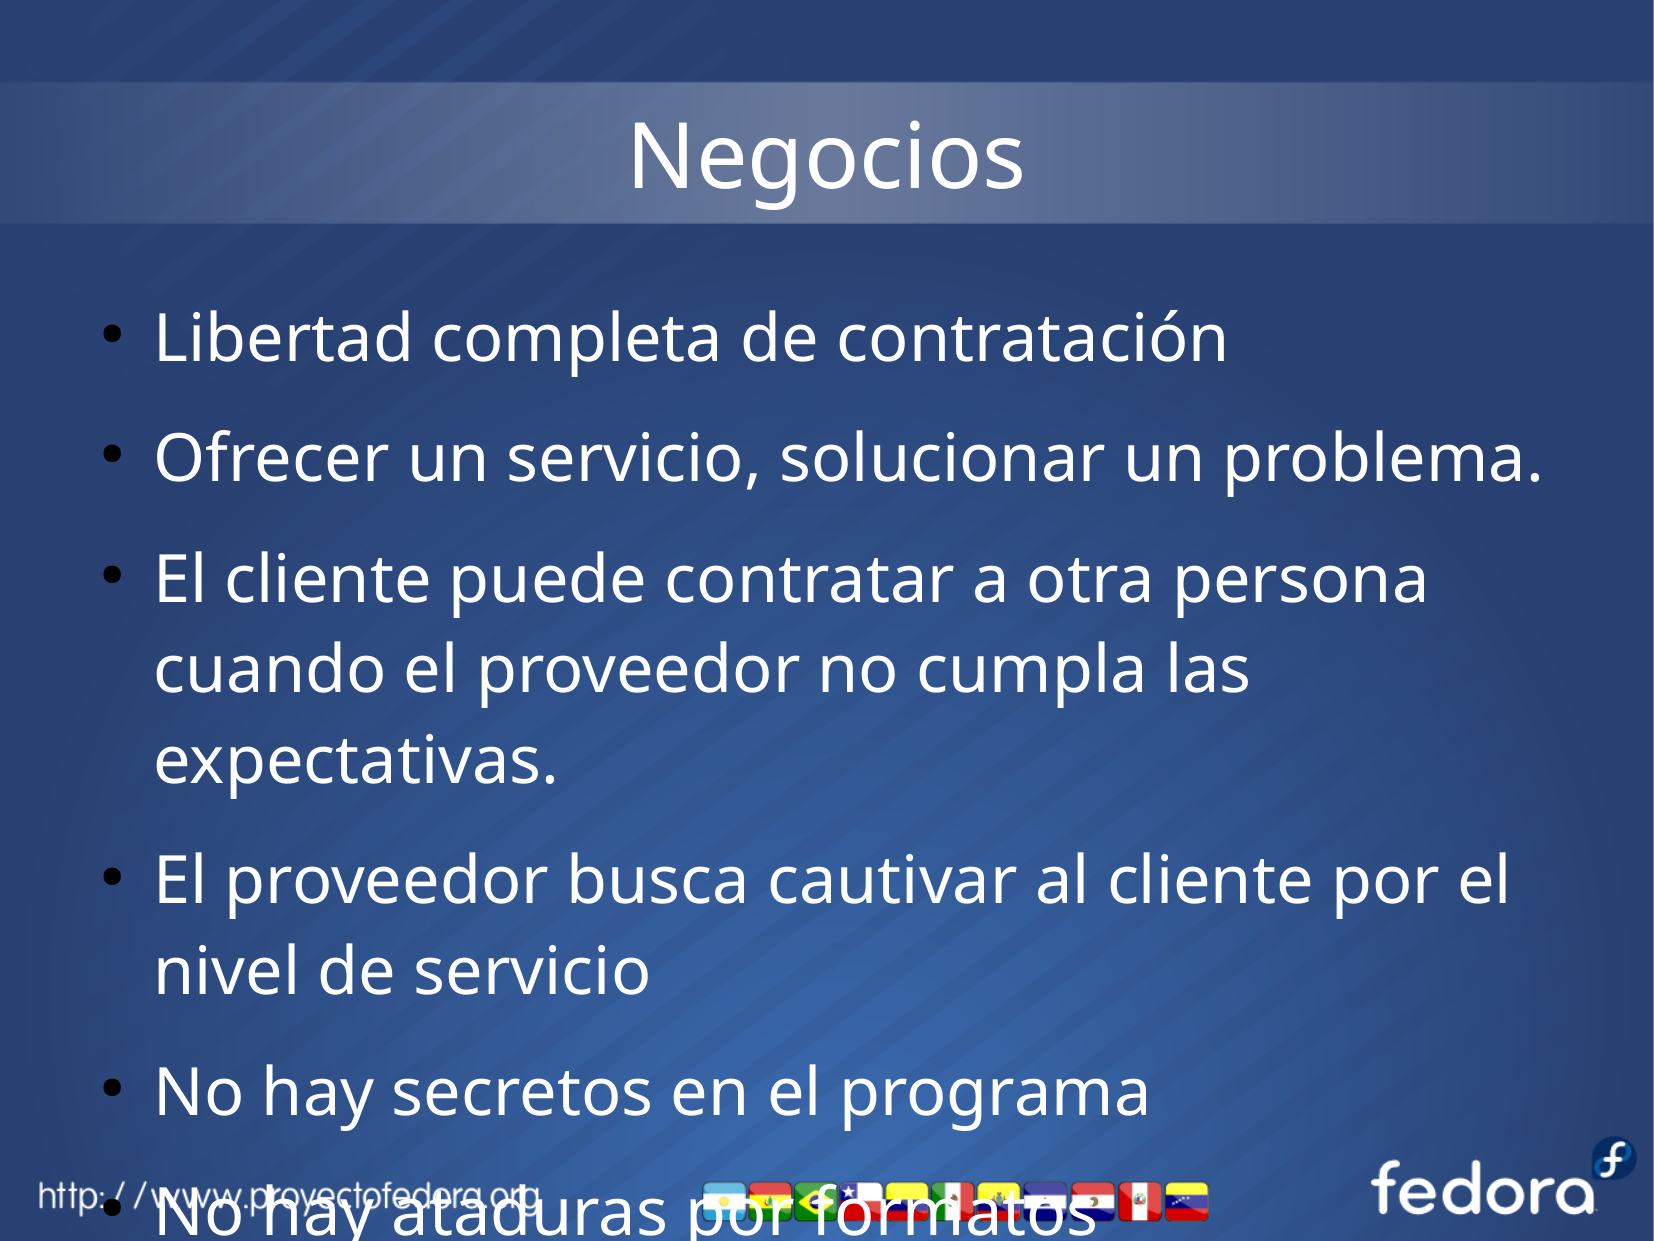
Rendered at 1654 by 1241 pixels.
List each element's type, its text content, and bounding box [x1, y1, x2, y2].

title Negocios [82, 56, 1571, 250]
picture [697, 1204, 716, 1231]
list Libertad completa de contratación Ofrecer un servicio, solucionar un problema. El cliente puede contratar a otra persona cuando el proveedor no cumpla las expectativas. El proveedor busca cautivar al cliente por el nivel de servicio No hay secretos en el programa No hay ataduras por formatos [82, 290, 1571, 1094]
picture [0, 0, 1654, 1241]
